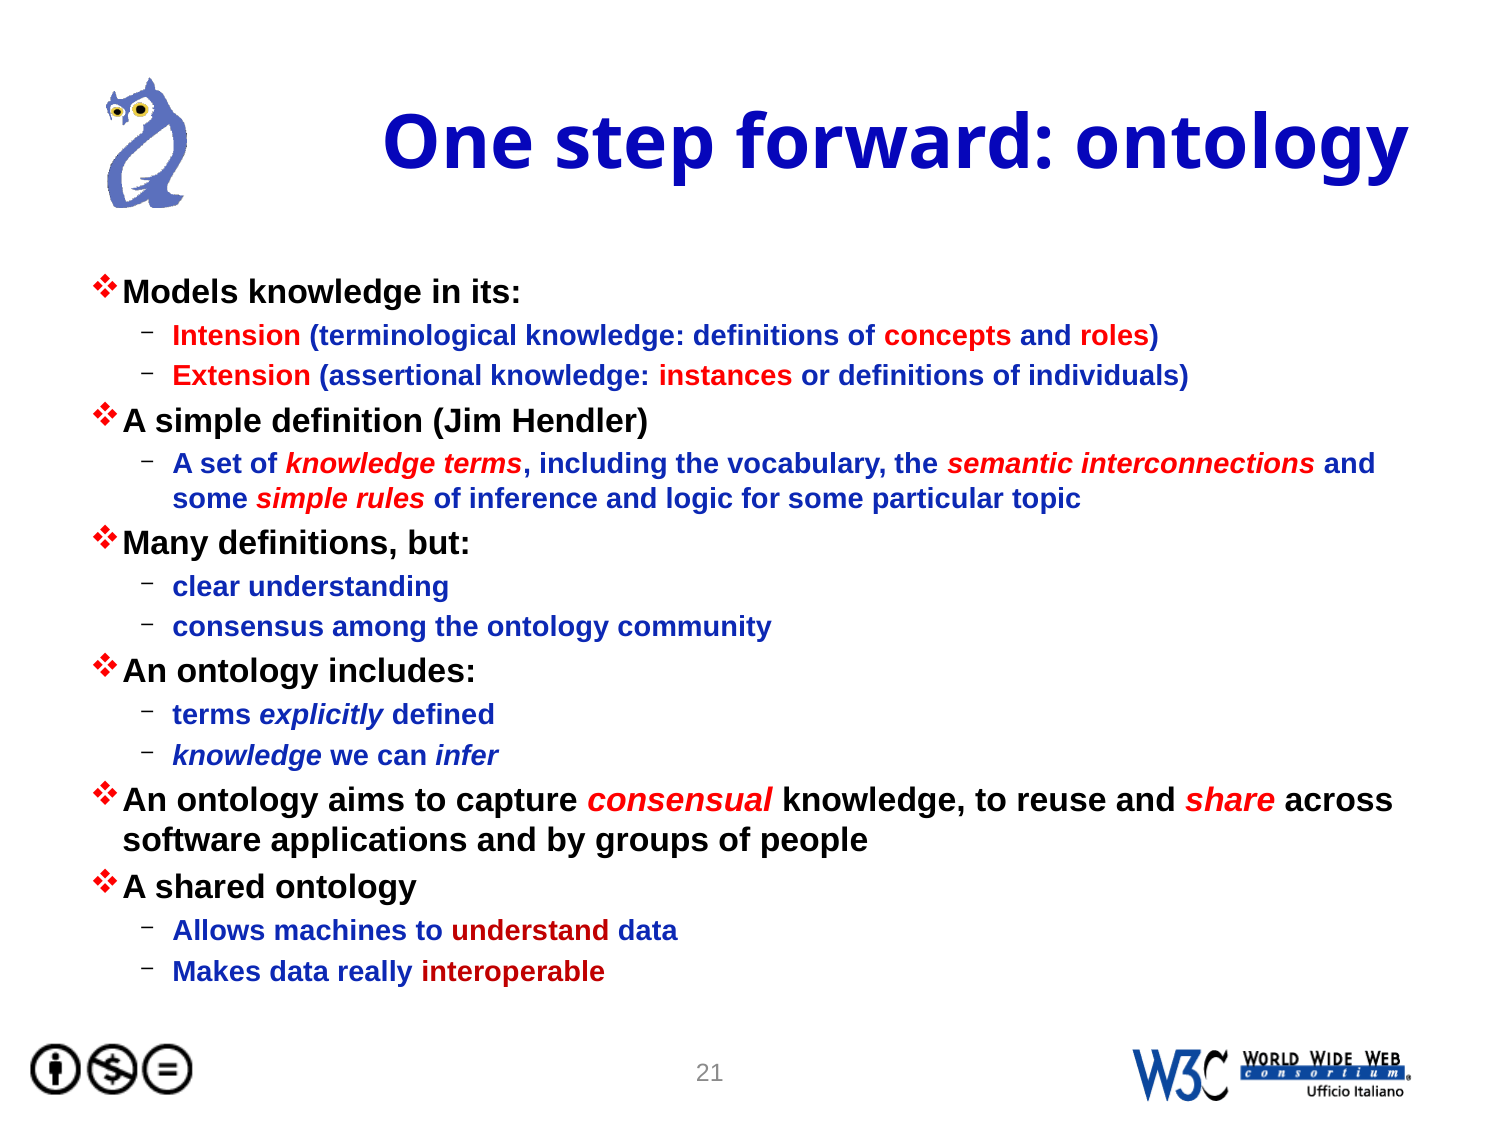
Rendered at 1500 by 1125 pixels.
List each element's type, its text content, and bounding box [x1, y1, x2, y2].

list Models knowledge in its: Intension (terminological knowledge: definitions of concepts and roles) Extension (assertional knowledge: instances or definitions of individuals) A simple definition (Jim Hendler) A set of knowledge terms, including the vocabulary, the semantic interconnections and some simple rules of inference and logic for some particular topic Many definitions, but: clear understanding consensus among the ontology community An ontology includes: terms explicitly defined knowledge we can infer An ontology aims to capture consensual knowledge, to reuse and share across software applications and by groups of people A shared ontology Allows machines to understand data Makes data really interoperable [75, 262, 1425, 1005]
picture [1132, 1049, 1412, 1102]
slide_number <number> [680, 1041, 761, 1102]
picture [106, 77, 189, 211]
title One step forward: ontology [75, 45, 1425, 233]
picture [15, 1022, 205, 1106]
